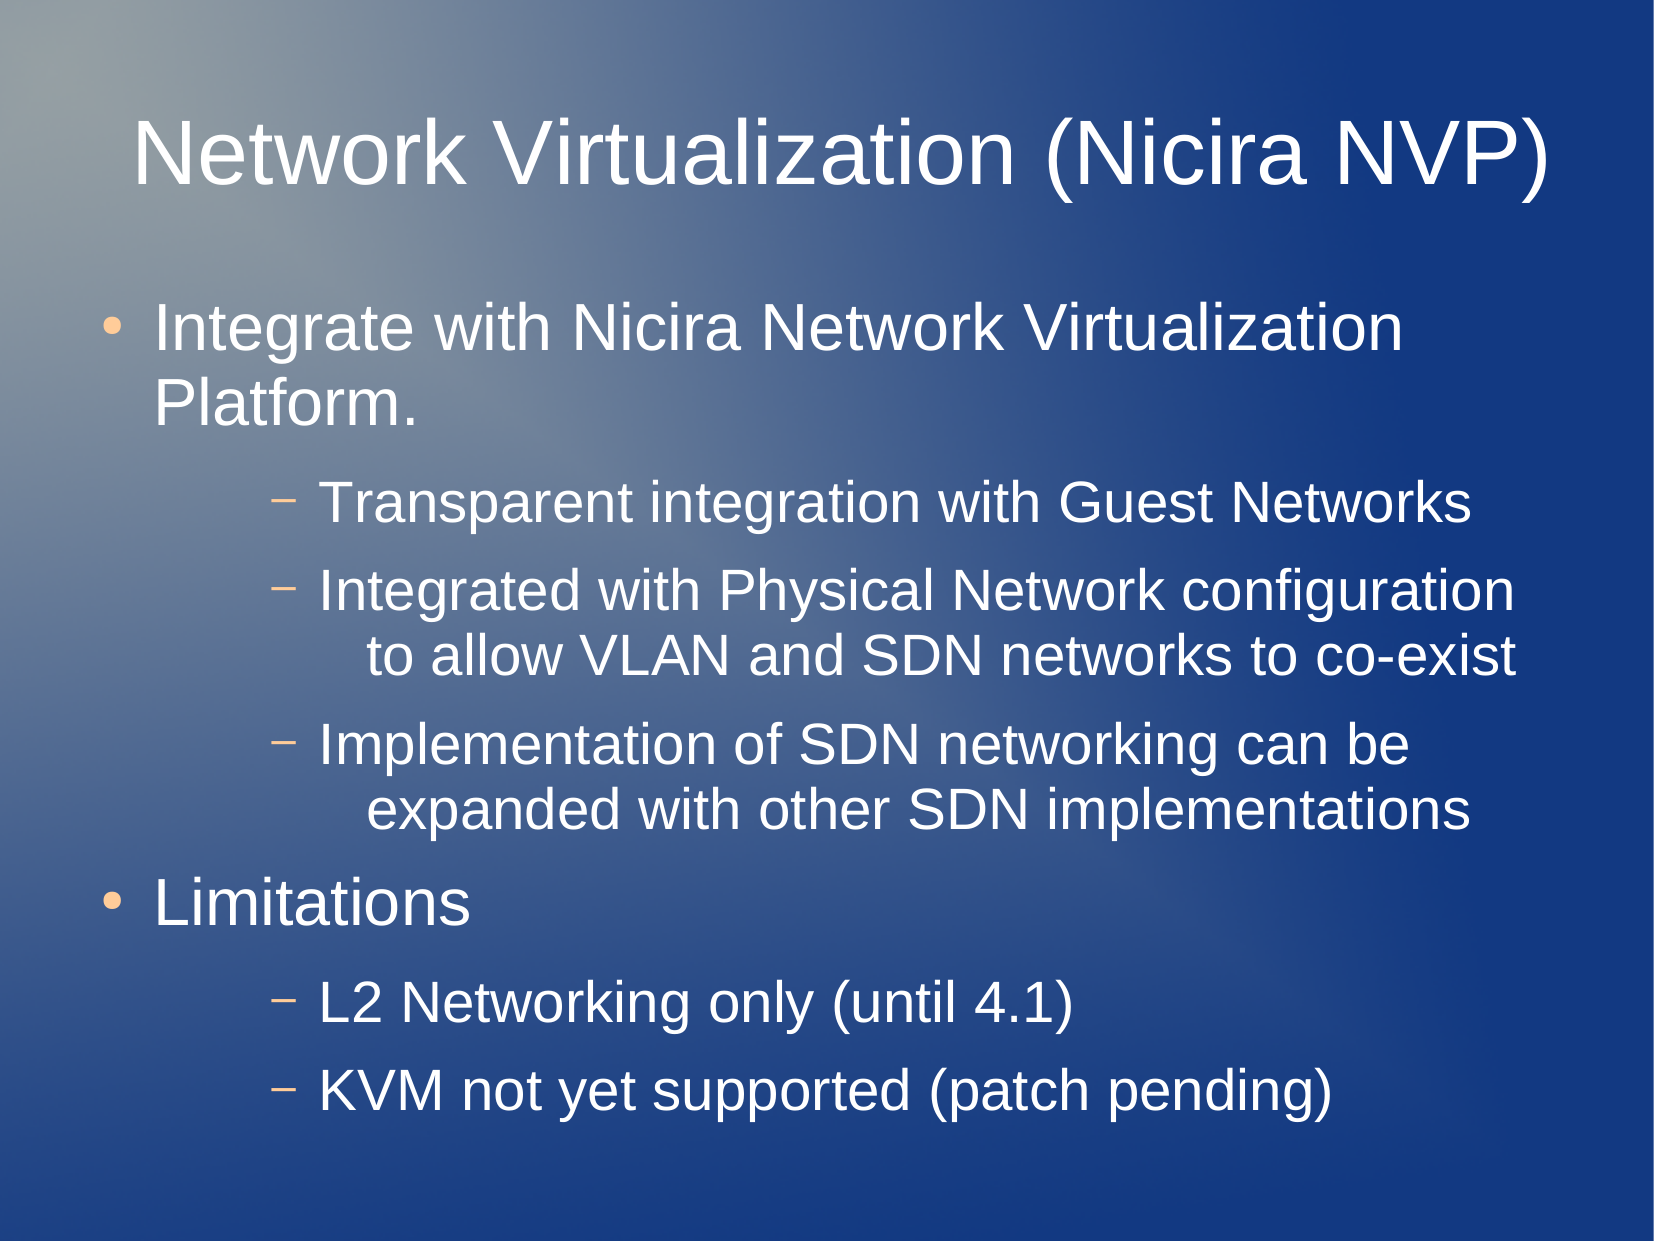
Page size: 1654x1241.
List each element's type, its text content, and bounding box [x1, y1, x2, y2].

title Network Virtualization (Nicira NVP) [82, 49, 1571, 257]
list Integrate with Nicira Network Virtualization Platform. Transparent integration with Guest Networks Integrated with Physical Network configuration to allow VLAN and SDN networks to co-exist Implementation of SDN networking can be expanded with other SDN implementations Limitations L2 Networking only (until 4.1) KVM not yet supported (patch pending) [82, 290, 1571, 1124]
picture [0, 0, 1654, 1241]
